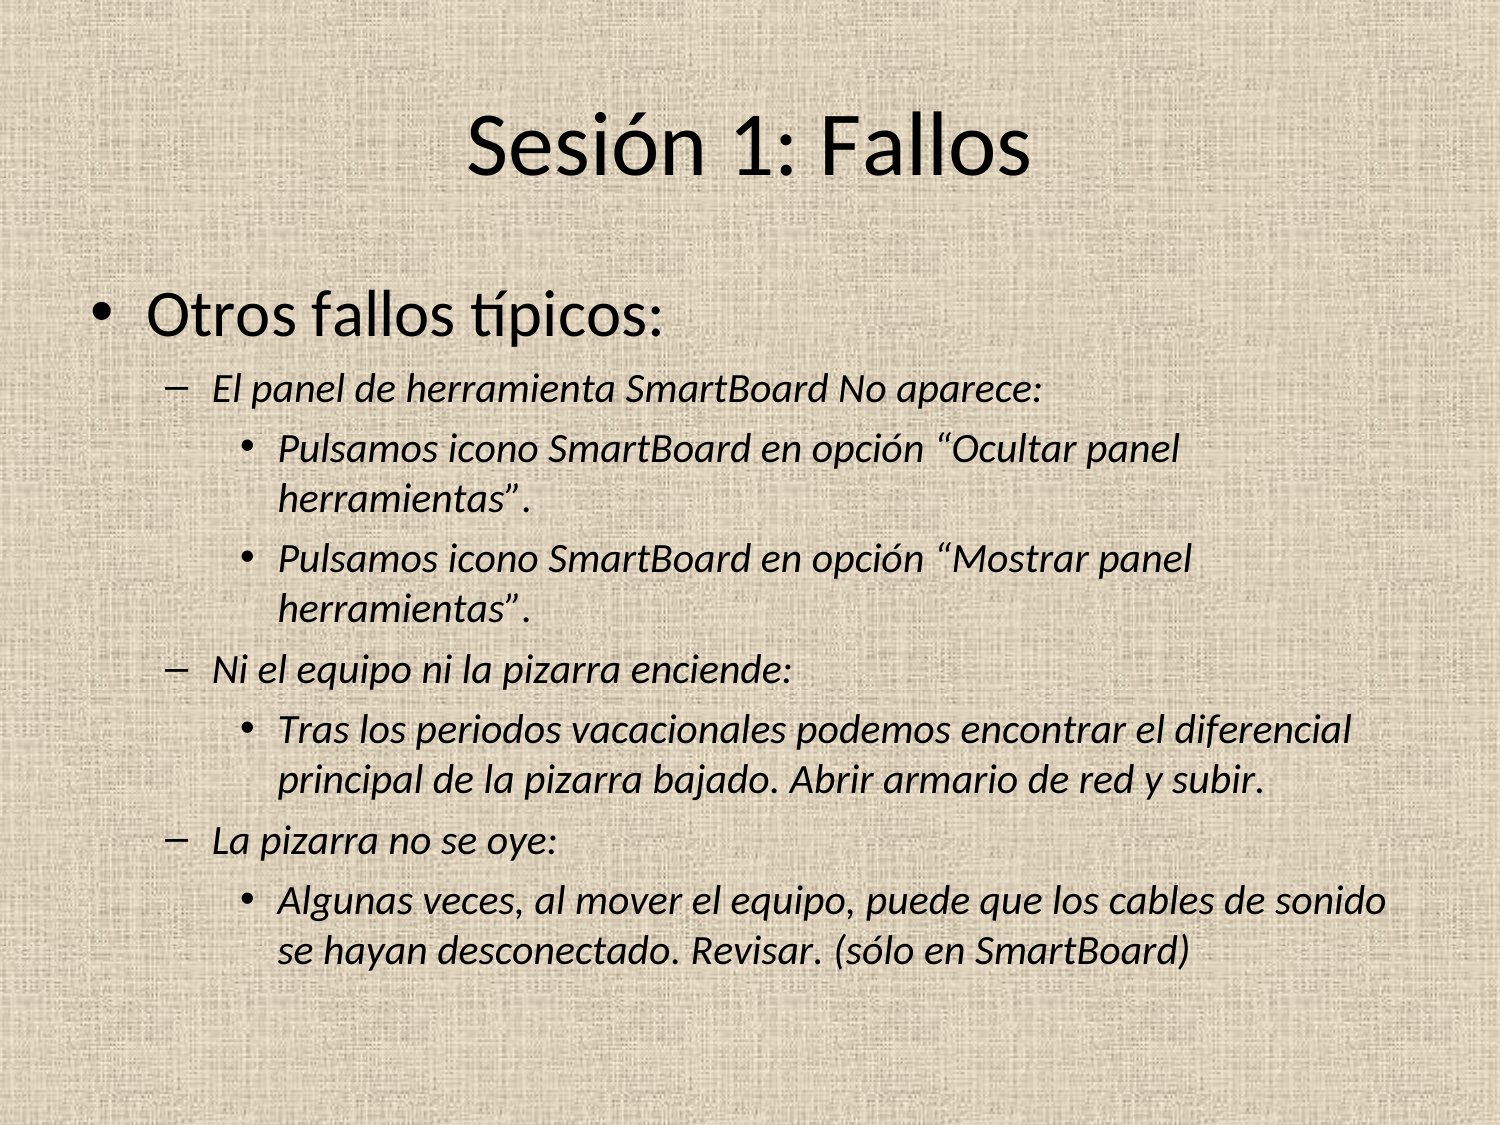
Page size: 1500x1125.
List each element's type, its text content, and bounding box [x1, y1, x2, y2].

title Sesión 1: Fallos [75, 45, 1426, 233]
list Otros fallos típicos: El panel de herramienta SmartBoard No aparece: Pulsamos icono SmartBoard en opción “Ocultar panel herramientas”. Pulsamos icono SmartBoard en opción “Mostrar panel herramientas”. Ni el equipo ni la pizarra enciende: Tras los periodos vacacionales podemos encontrar el diferencial principal de la pizarra bajado. Abrir armario de red y subir. La pizarra no se oye: Algunas veces, al mover el equipo, puede que los cables de sonido se hayan desconectado. Revisar. (sólo en SmartBoard) [75, 262, 1426, 1005]
picture [0, 0, 1500, 1125]
